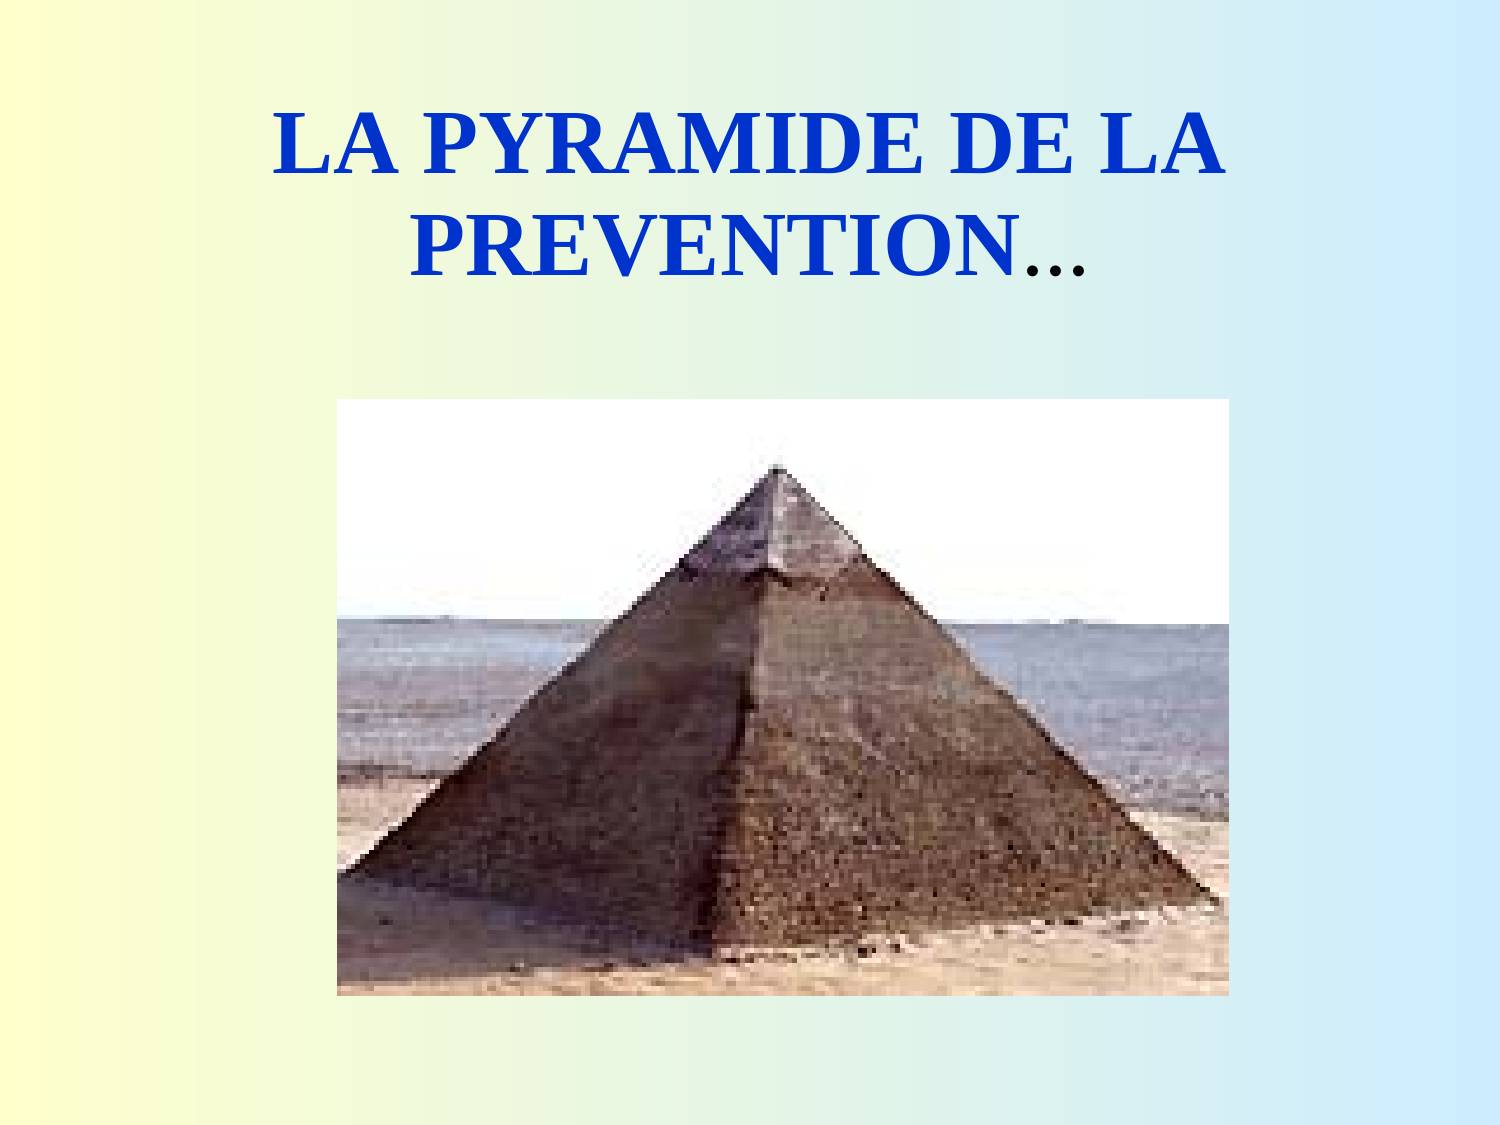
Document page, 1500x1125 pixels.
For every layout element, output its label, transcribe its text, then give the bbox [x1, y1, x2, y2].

picture [337, 399, 1229, 996]
title LA PYRAMIDE DE LA PREVENTION... [112, 76, 1388, 312]
